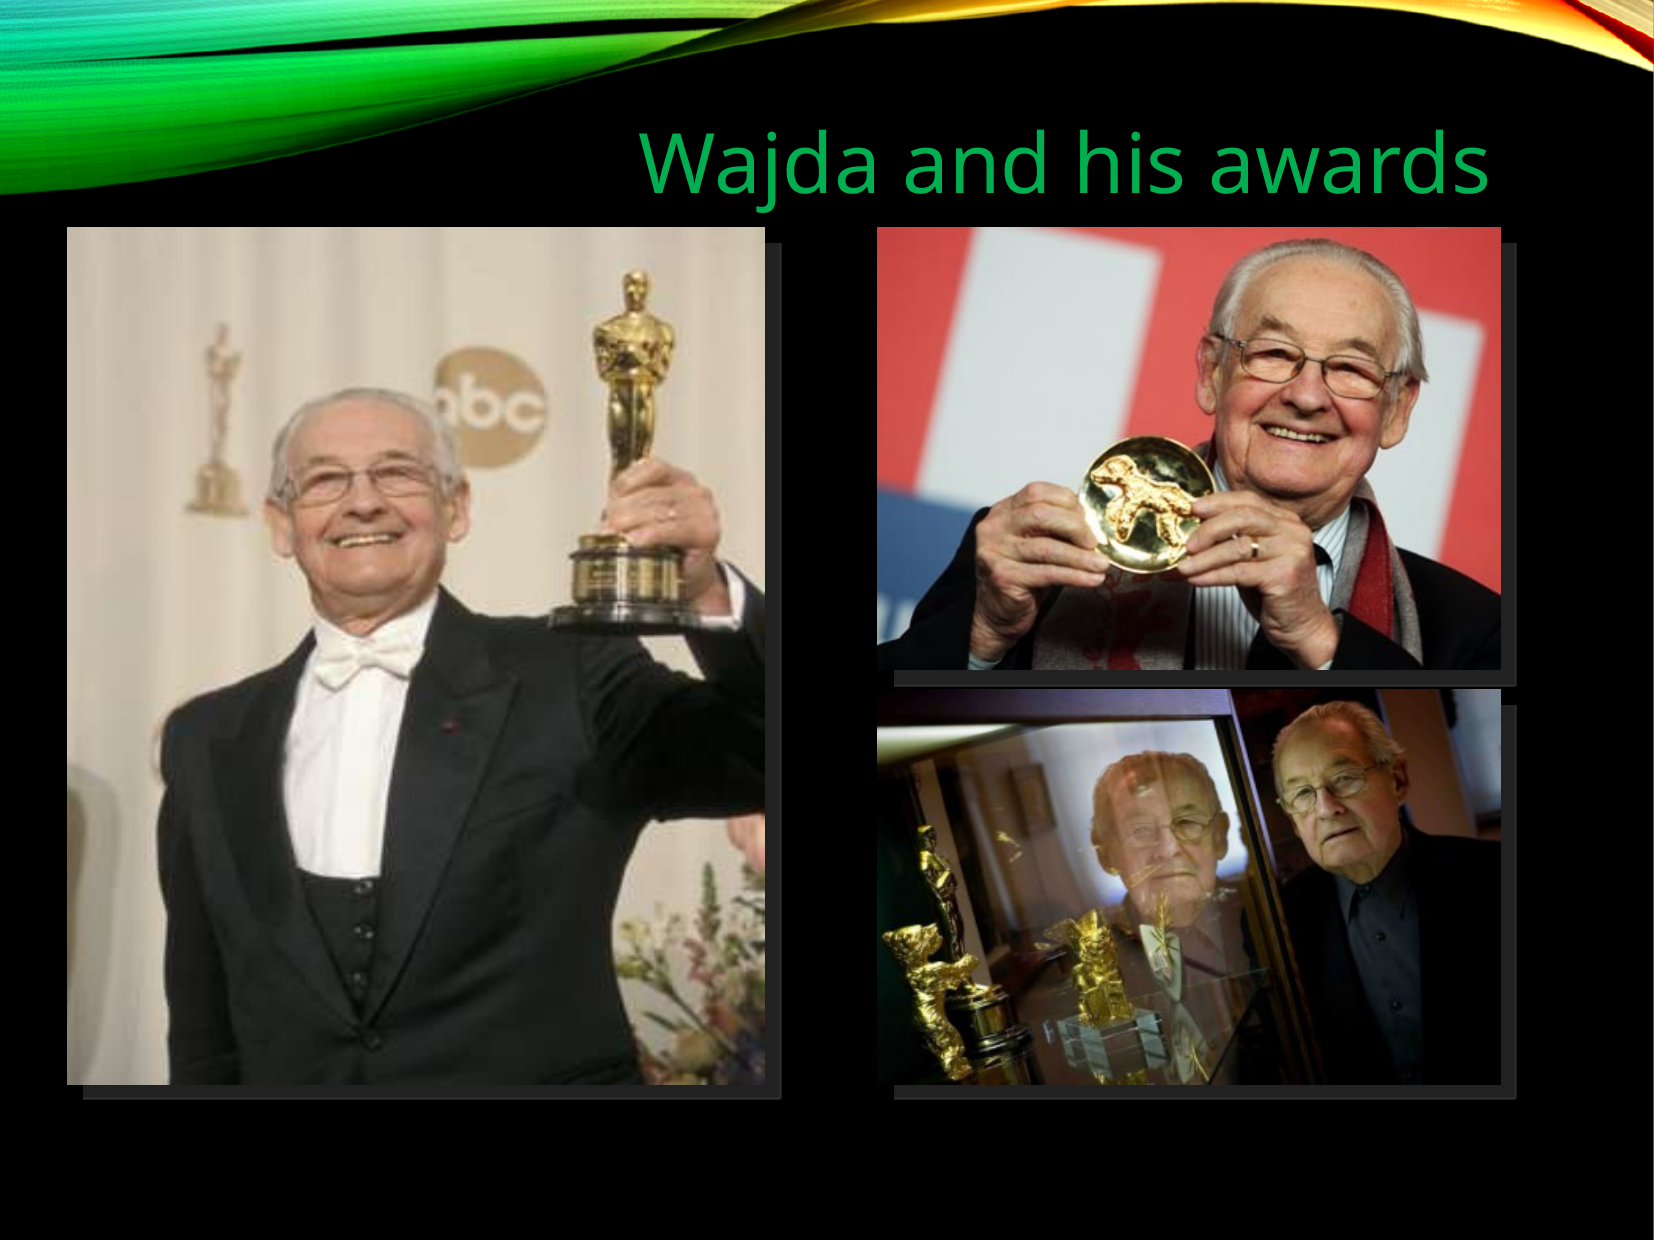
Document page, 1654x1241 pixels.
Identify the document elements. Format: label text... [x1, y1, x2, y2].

text_box Wajda and his awards [350, 102, 1654, 219]
picture [877, 689, 1501, 1085]
picture [67, 227, 765, 1085]
picture [877, 227, 1501, 670]
